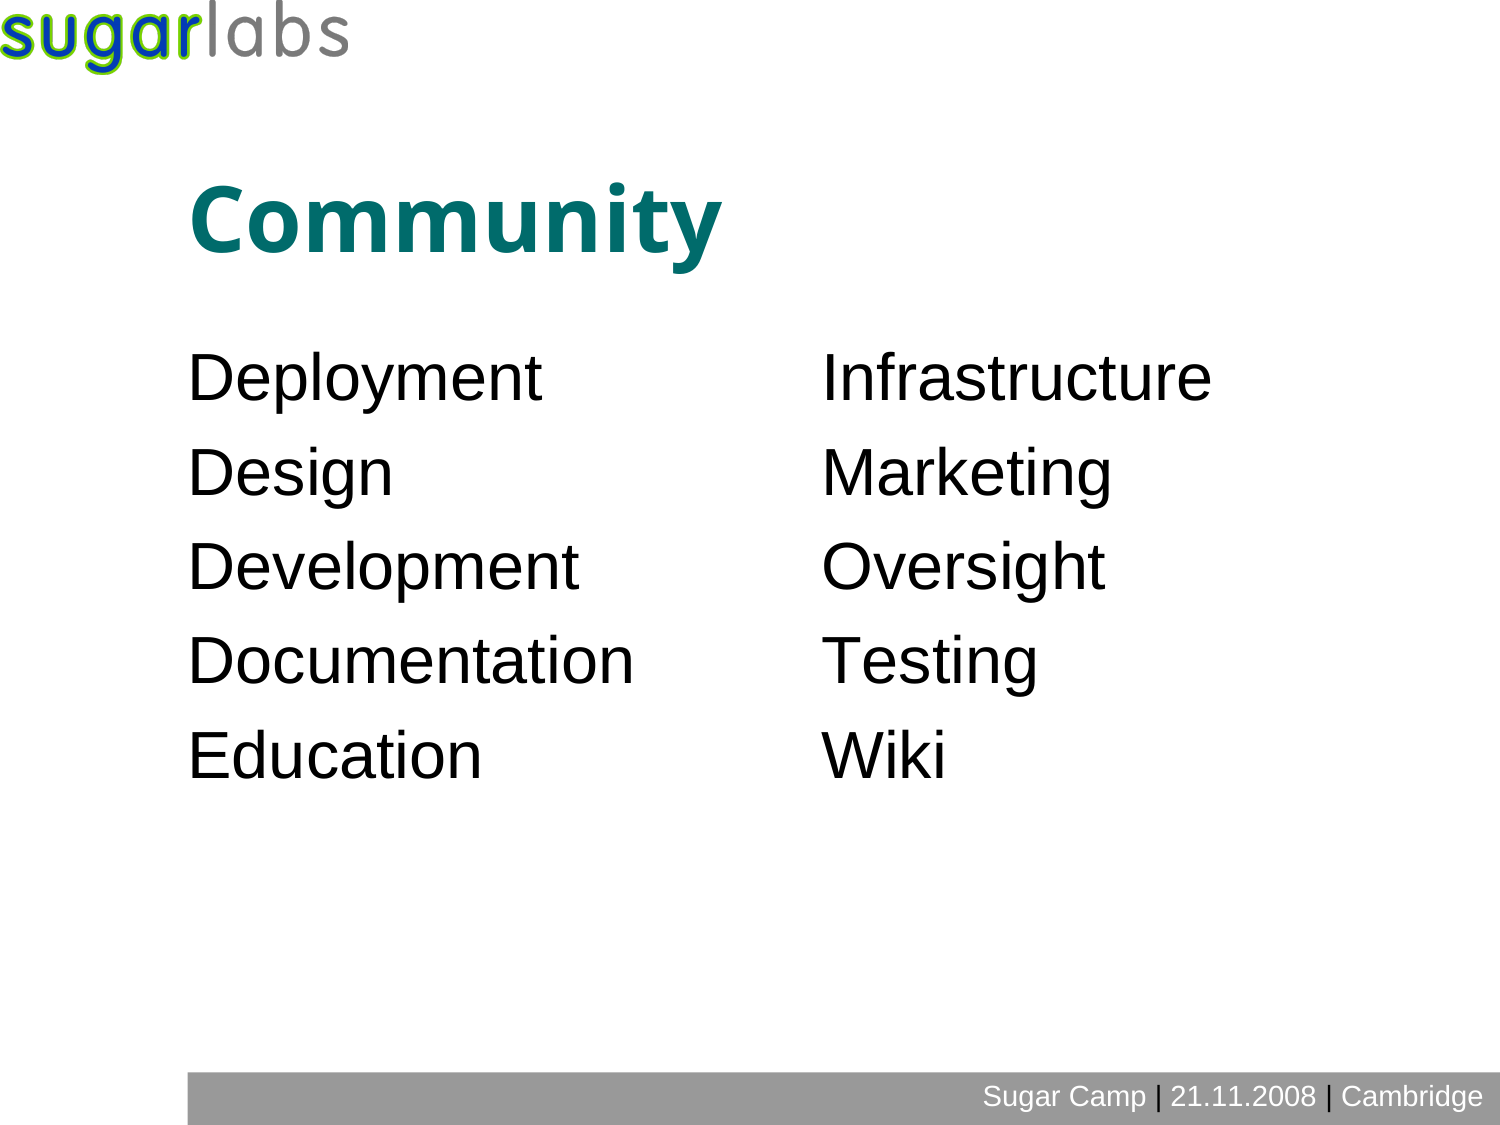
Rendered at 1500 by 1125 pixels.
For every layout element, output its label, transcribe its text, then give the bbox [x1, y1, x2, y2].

picture [0, 0, 348, 75]
list Deployment Design Development Documentation Education [187, 337, 791, 1042]
list Infrastructure Marketing Oversight Testing Wiki [821, 337, 1425, 1027]
title Community [187, 75, 1500, 338]
